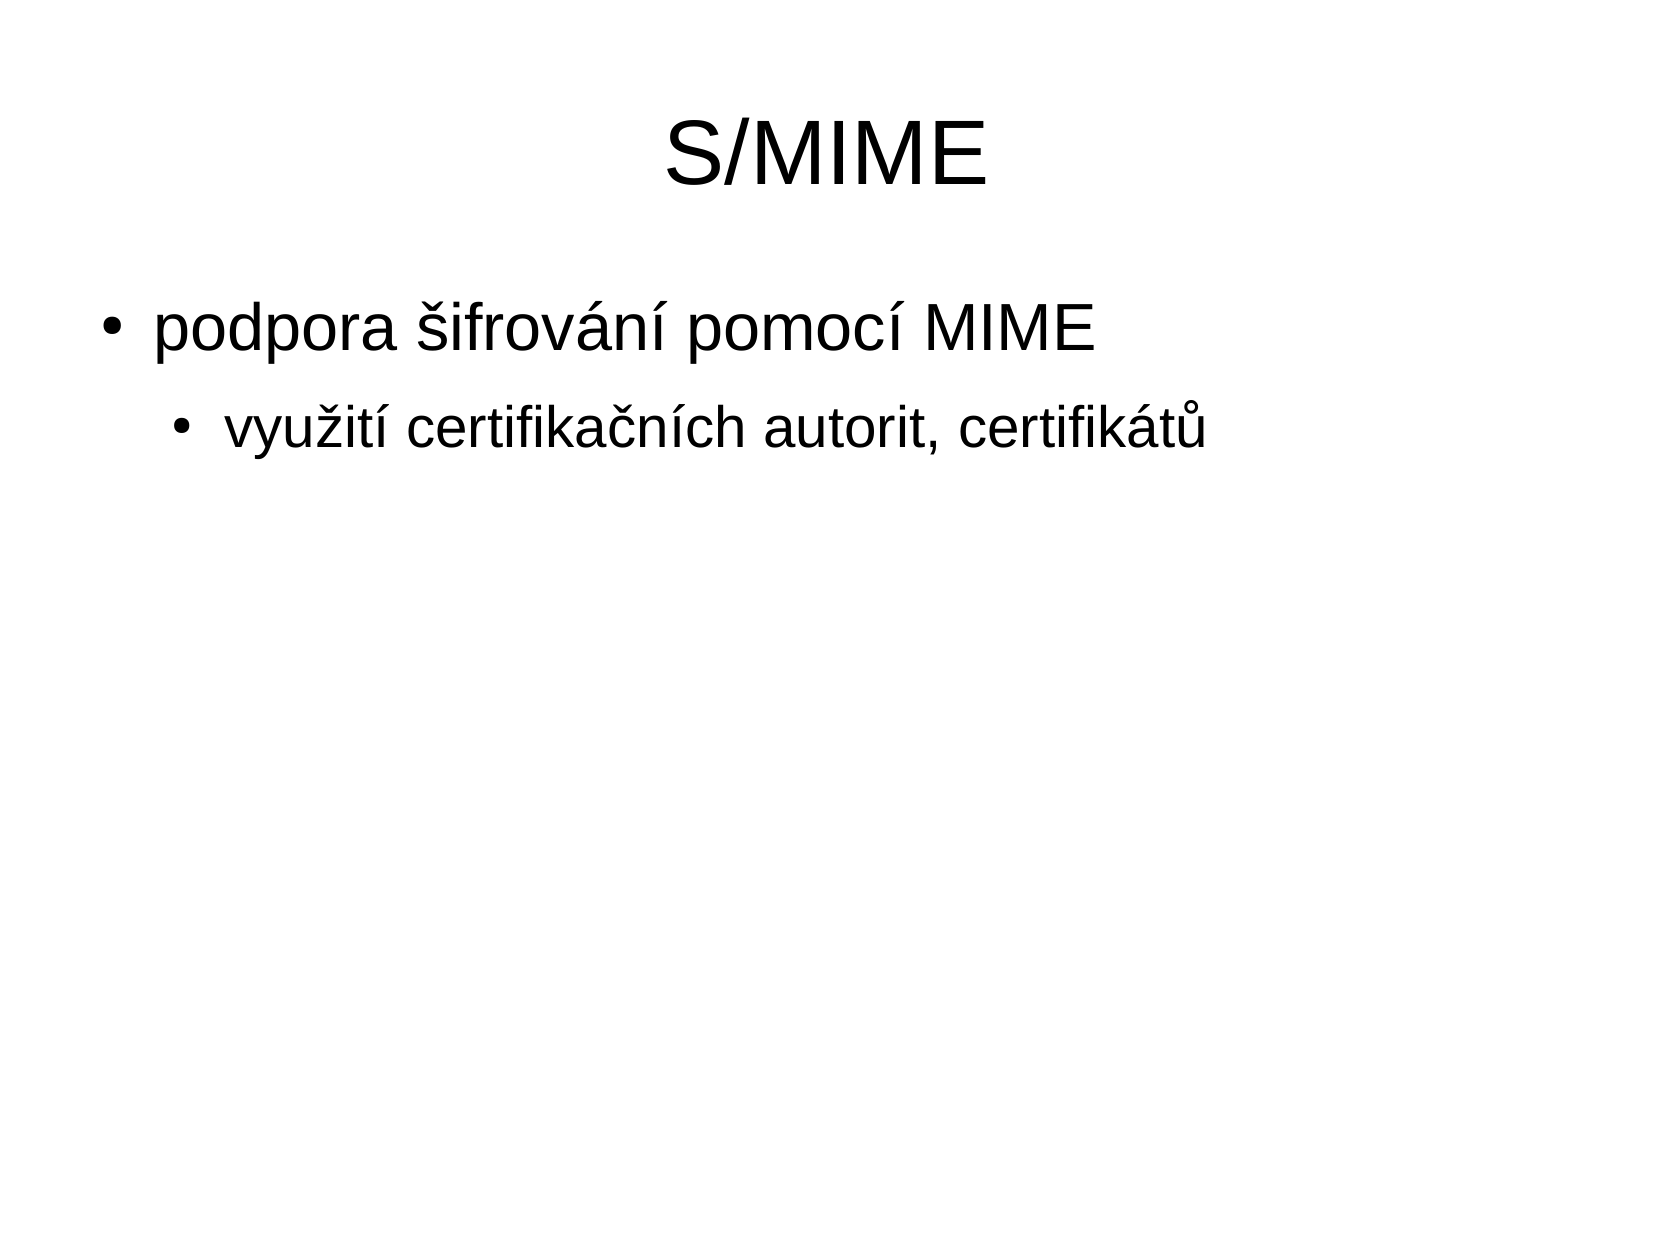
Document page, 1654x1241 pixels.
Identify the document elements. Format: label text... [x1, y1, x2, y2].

list podpora šifrování pomocí MIME využití certifikačních autorit, certifikátů [82, 290, 1571, 1109]
title S/MIME [82, 49, 1571, 257]
